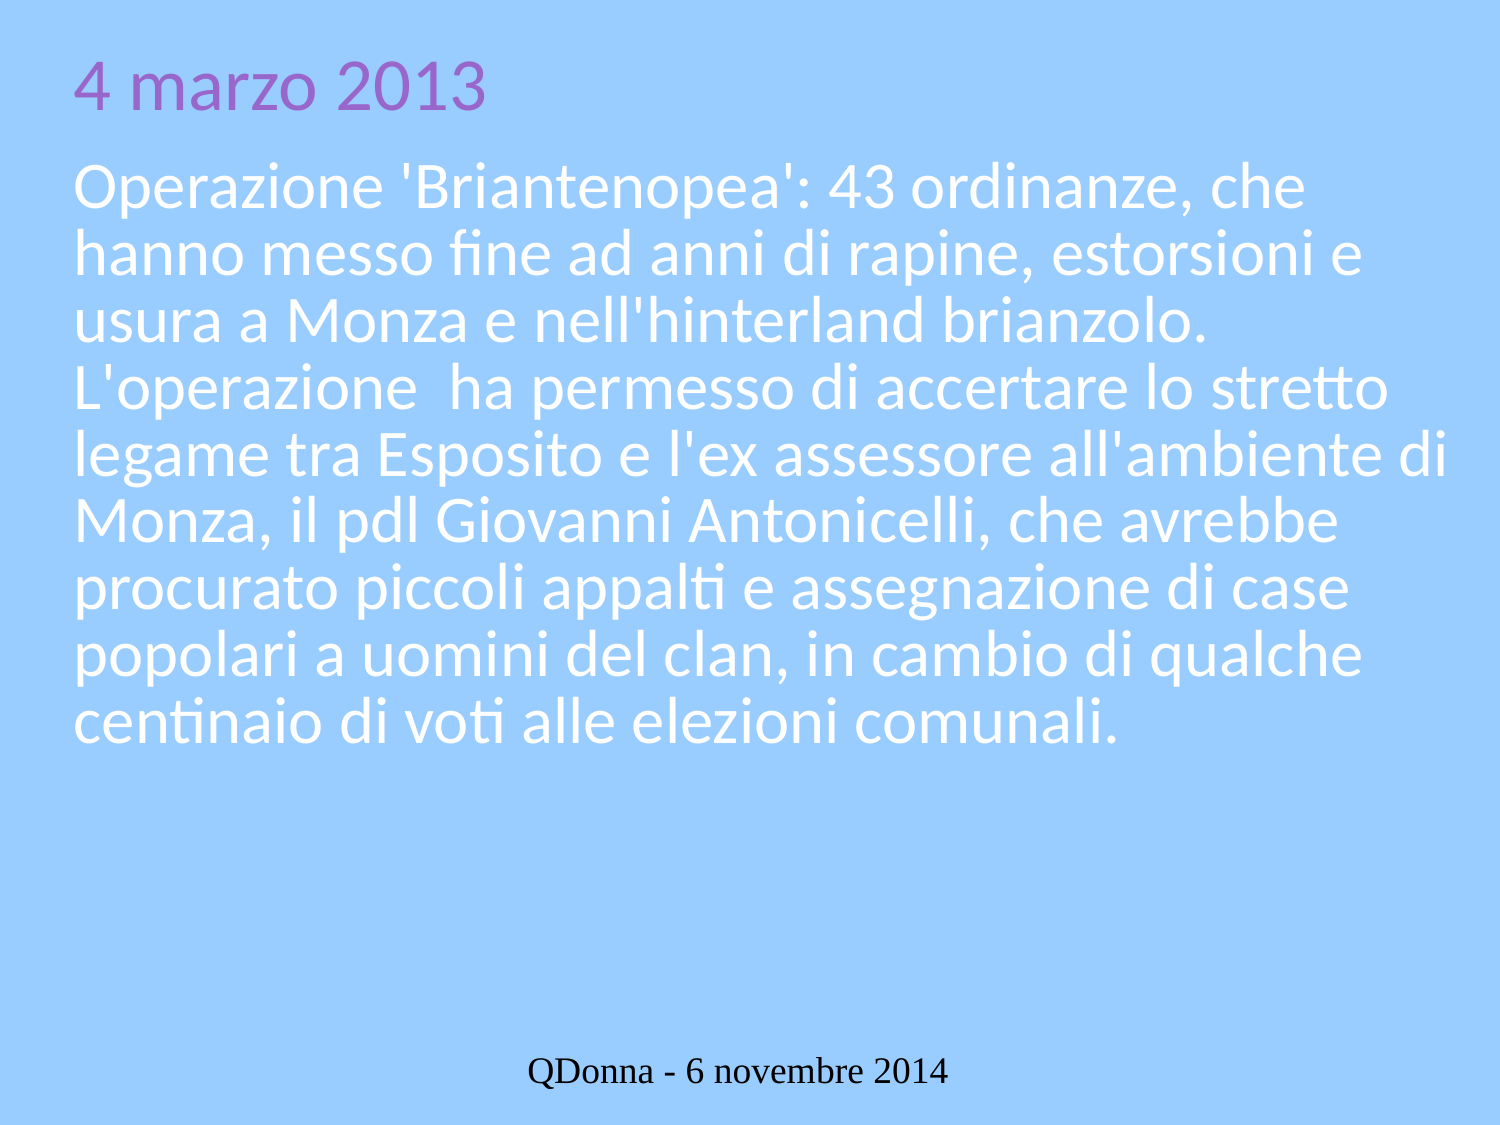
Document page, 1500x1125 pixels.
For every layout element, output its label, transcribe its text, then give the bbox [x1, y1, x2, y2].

list 4 marzo 2013 Operazione 'Briantenopea': 43 ordinanze, che hanno messo fine ad anni di rapine, estorsioni e usura a Monza e nell'hinterland brianzolo. L'operazione ha permesso di accertare lo stretto legame tra Esposito e l'ex assessore all'ambiente di Monza, il pdl Giovanni Antonicelli, che avrebbe procurato piccoli appalti e assegnazione di case popolari a uomini del clan, in cambio di qualche centinaio di voti alle elezioni comunali. [59, 46, 1466, 1125]
